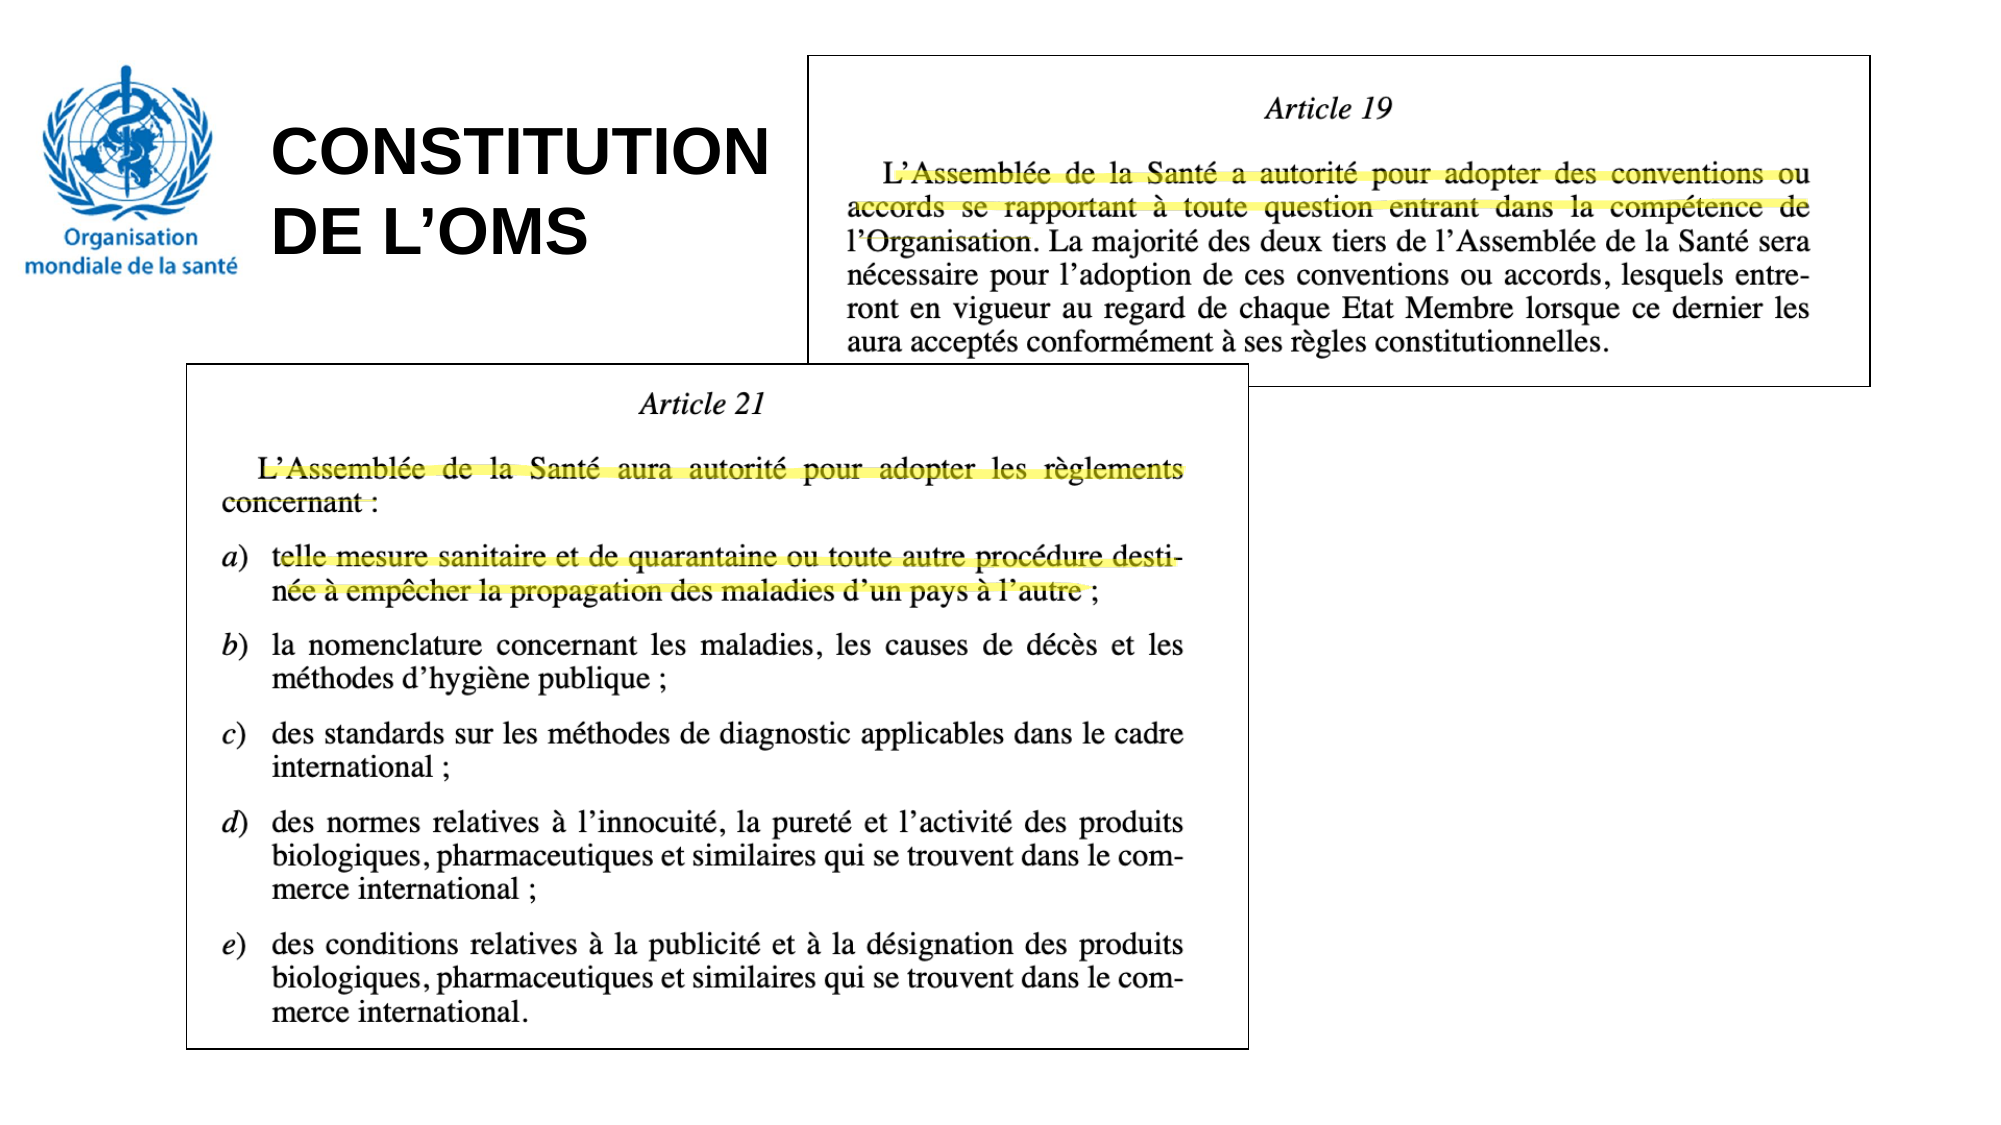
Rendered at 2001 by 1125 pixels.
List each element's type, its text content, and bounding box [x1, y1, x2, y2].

picture [187, 364, 1248, 1049]
picture [808, 56, 1870, 386]
text_box CONSTITUTION DE L’OMS [255, 100, 796, 278]
picture [0, 43, 266, 309]
